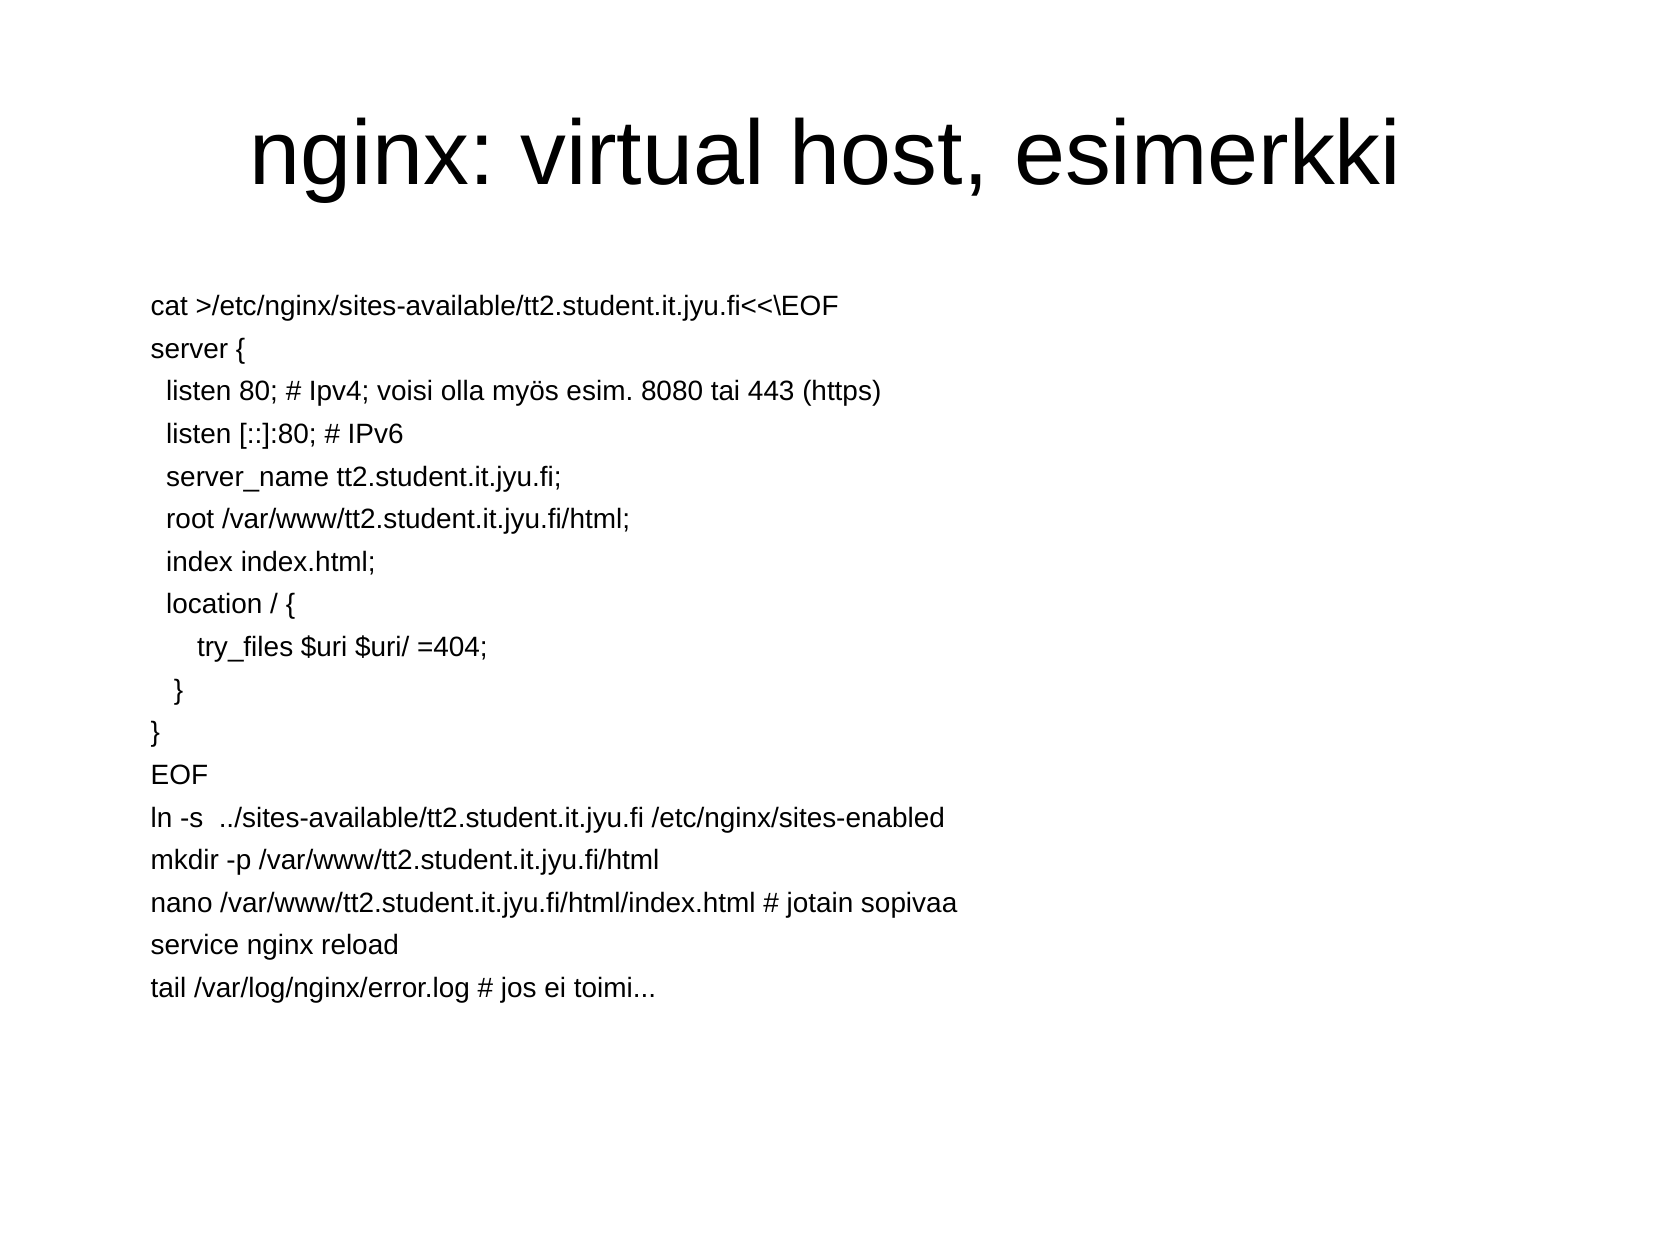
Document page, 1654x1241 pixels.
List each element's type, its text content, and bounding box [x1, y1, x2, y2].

list cat >/etc/nginx/sites-available/tt2.student.it.jyu.fi<<\EOF server { listen 80; # Ipv4; voisi olla myös esim. 8080 tai 443 (https) listen [::]:80; # IPv6 server_name tt2.student.it.jyu.fi; root /var/www/tt2.student.it.jyu.fi/html; index index.html; location / { try_files $uri $uri/ =404; } } EOF ln -s ../sites-available/tt2.student.it.jyu.fi /etc/nginx/sites-enabled mkdir -p /var/www/tt2.student.it.jyu.fi/html nano /var/www/tt2.student.it.jyu.fi/html/index.html # jotain sopivaa service nginx reload tail /var/log/nginx/error.log # jos ei toimi... [82, 290, 1571, 1010]
title nginx: virtual host, esimerkki [82, 49, 1571, 257]
